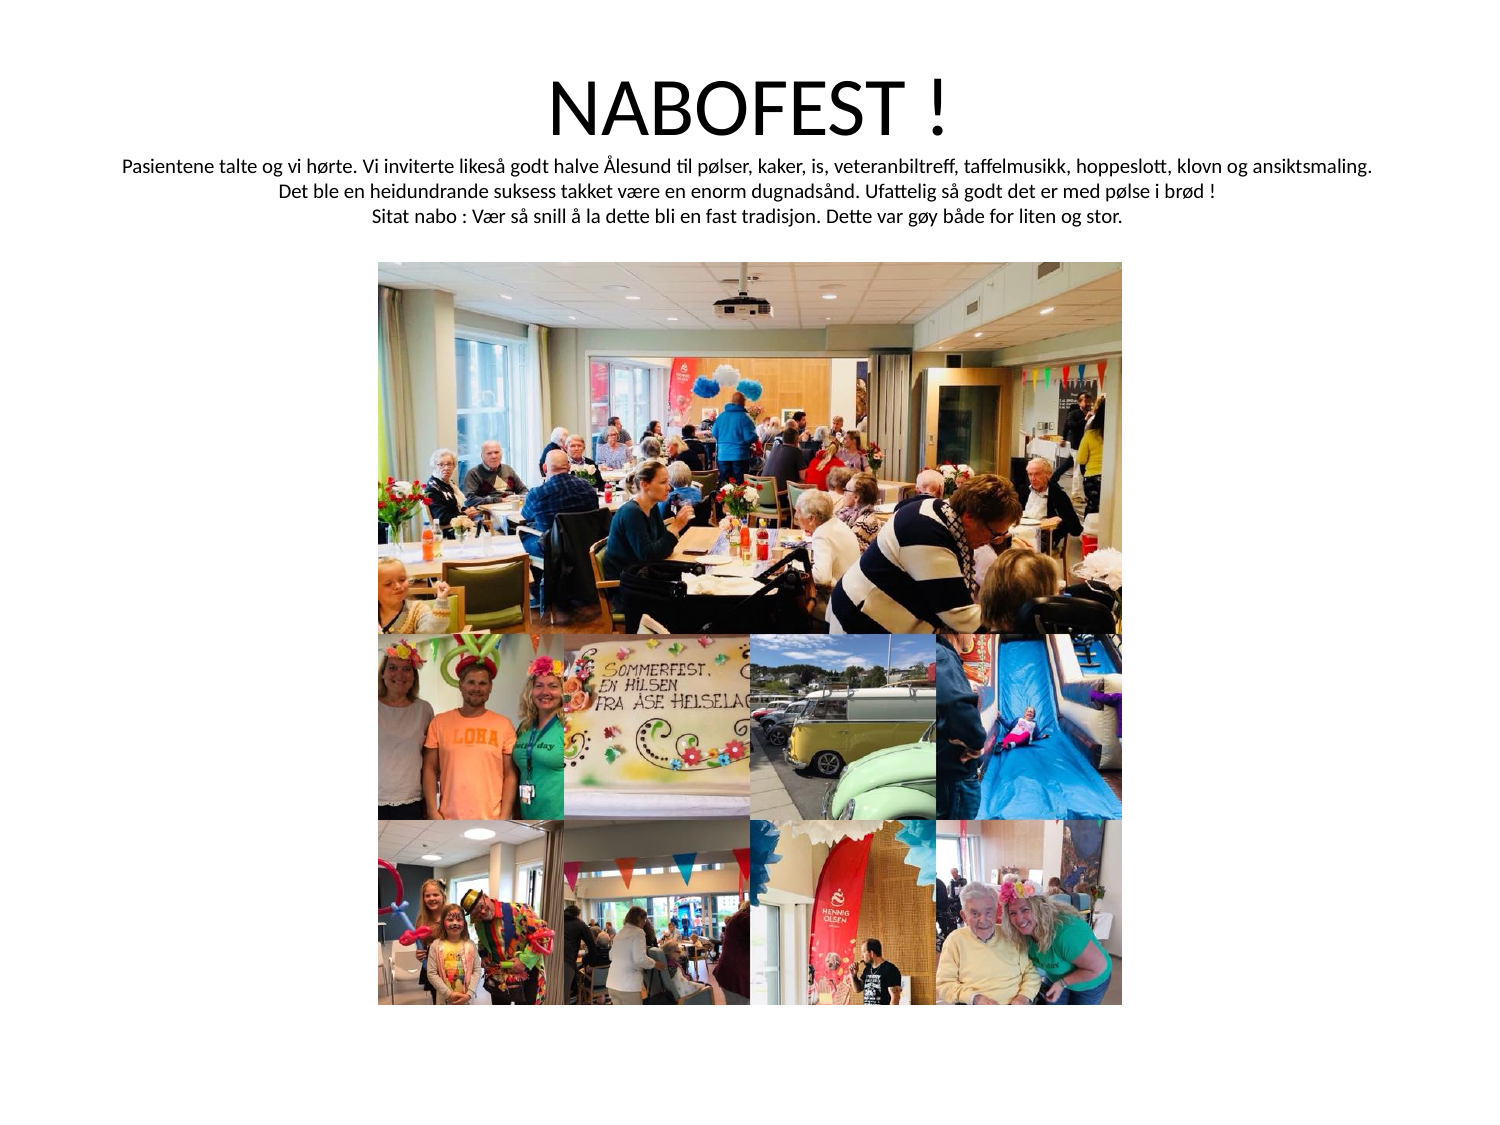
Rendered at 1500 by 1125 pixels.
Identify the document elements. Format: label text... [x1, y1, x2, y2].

title NABOFEST ! Pasientene talte og vi hørte. Vi inviterte likeså godt halve Ålesund til pølser, kaker, is, veteranbiltreff, taffelmusikk, hoppeslott, klovn og ansiktsmaling. Det ble en heidundrande suksess takket være en enorm dugnadsånd. Ufattelig så godt det er med pølse i brød ! Sitat nabo : Vær så snill å la dette bli en fast tradisjon. Dette var gøy både for liten og stor. [75, 45, 1426, 233]
picture [378, 262, 1122, 1005]
